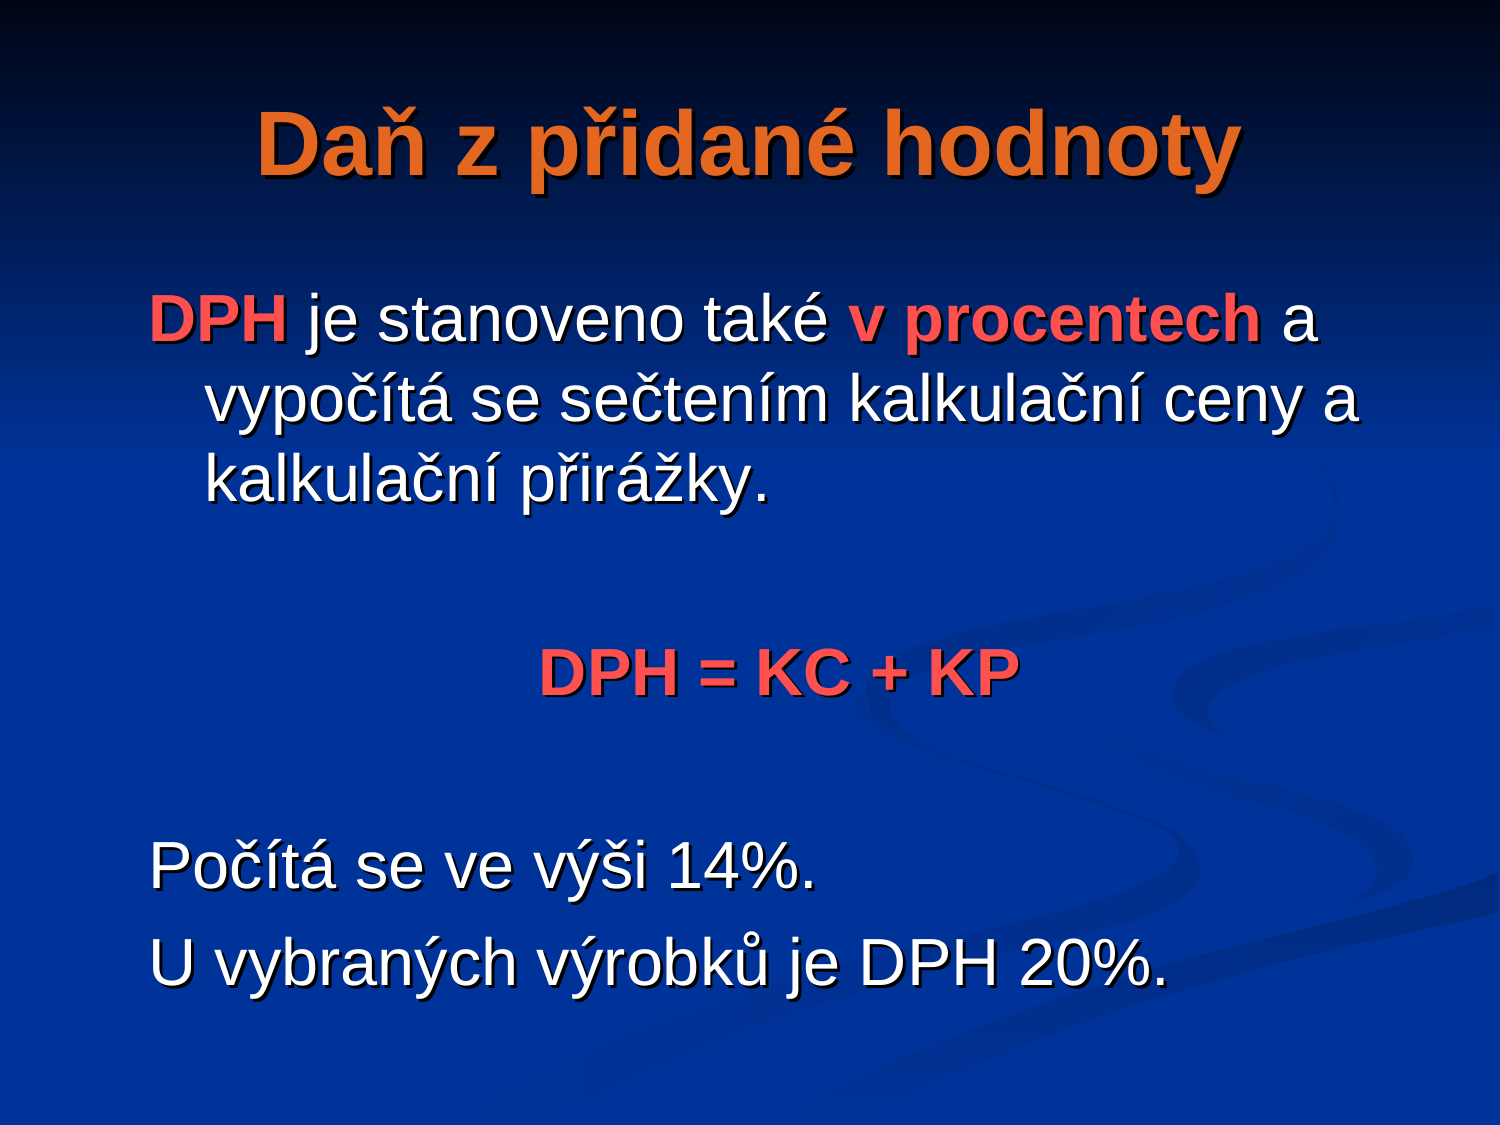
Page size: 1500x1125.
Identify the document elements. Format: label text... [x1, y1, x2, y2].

list DPH je stanoveno také v procentech a vypočítá se sečtením kalkulační ceny a kalkulační přirážky. DPH = KC + KP Počítá se ve výši 14%. U vybraných výrobků je DPH 20%. [76, 267, 1427, 1010]
title Daň z přidané hodnoty [75, 45, 1426, 233]
